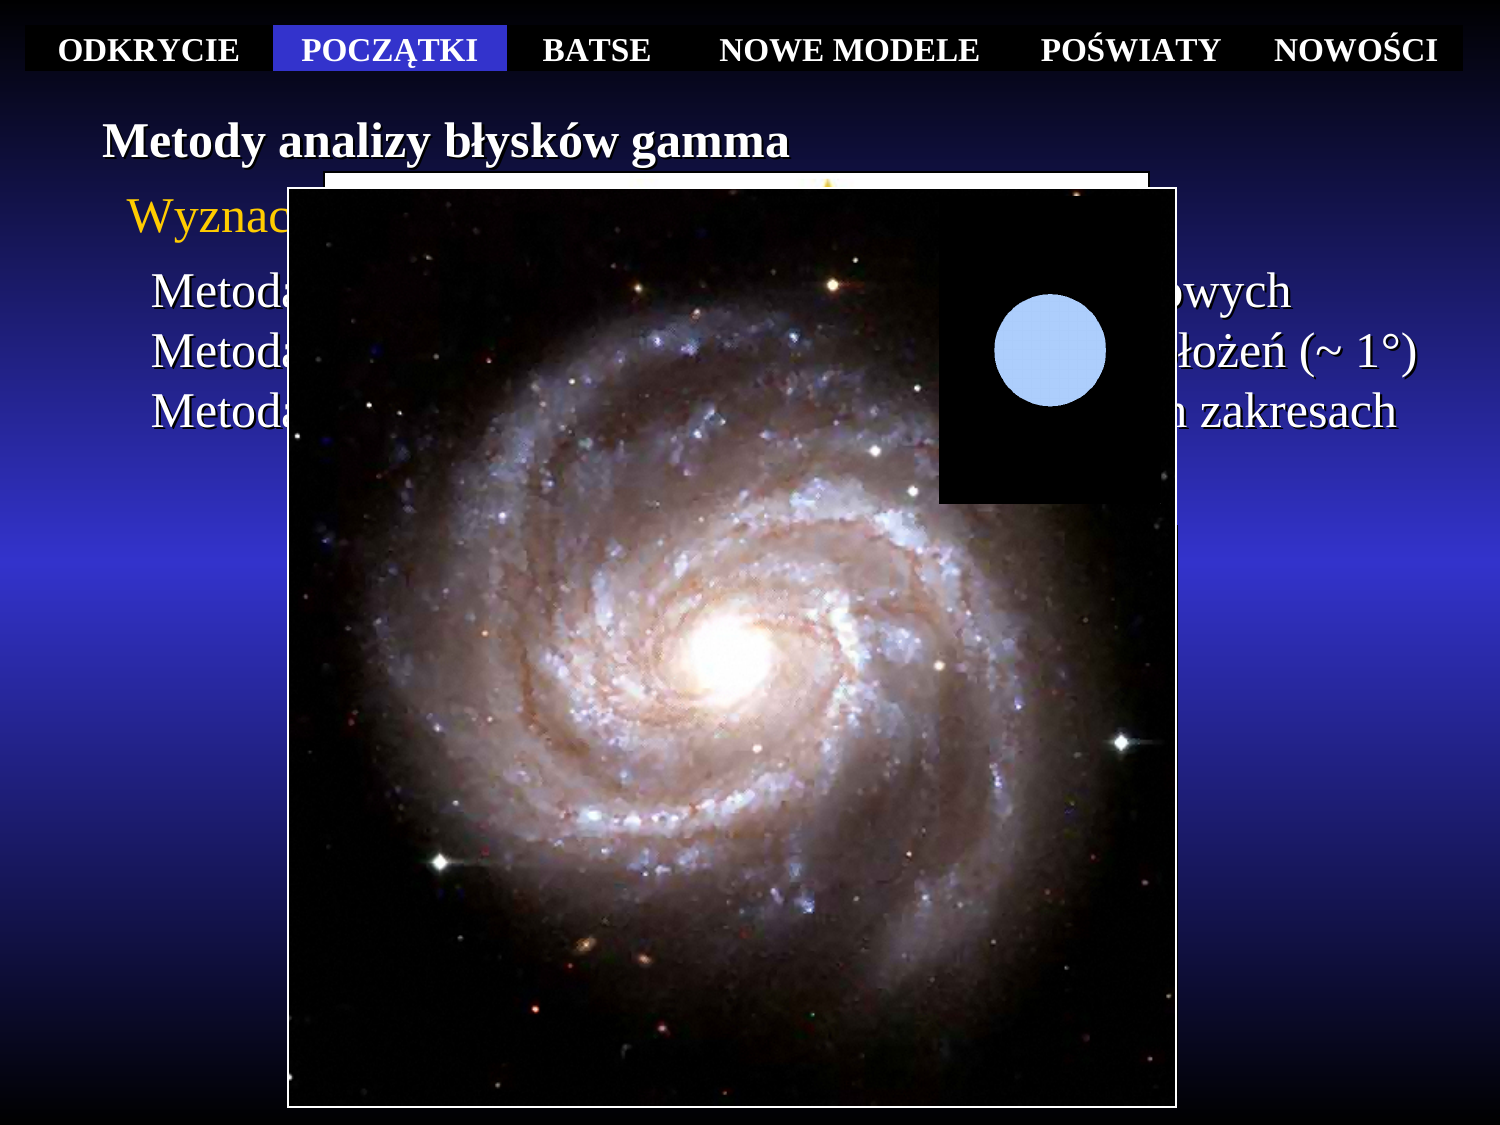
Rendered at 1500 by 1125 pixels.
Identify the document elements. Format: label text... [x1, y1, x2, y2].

text_box Metoda przesunięć ku czerwieni – brak linii widmowych Metoda paralaksy – zbyt mała precyzja pomiaru położeń (~ 1°) Metoda cefeid itp. – brak odpowiedników w innych zakresach [1177, 249, 1433, 446]
picture [289, 188, 1176, 1106]
table_header POŚWIATY [1013, 25, 1250, 71]
table_header ODKRYCIE [25, 25, 273, 71]
text_box Metody analizy błysków gamma [87, 99, 806, 176]
table_header BATSE [507, 25, 688, 71]
picture [324, 172, 1149, 187]
table_header NOWE MODELE [688, 25, 1013, 71]
text_box Wyznaczenie odległości [111, 174, 323, 251]
text_box Metoda przesunięć ku czerwieni – brak linii widmowych Metoda paralaksy – zbyt mała precyzja pomiaru położeń (~ 1°) Metoda cefeid itp. – brak odpowiedników w innych zakresach [135, 249, 287, 446]
table_header NOWOŚCI [1250, 25, 1463, 71]
table_header POCZĄTKI [273, 25, 507, 71]
